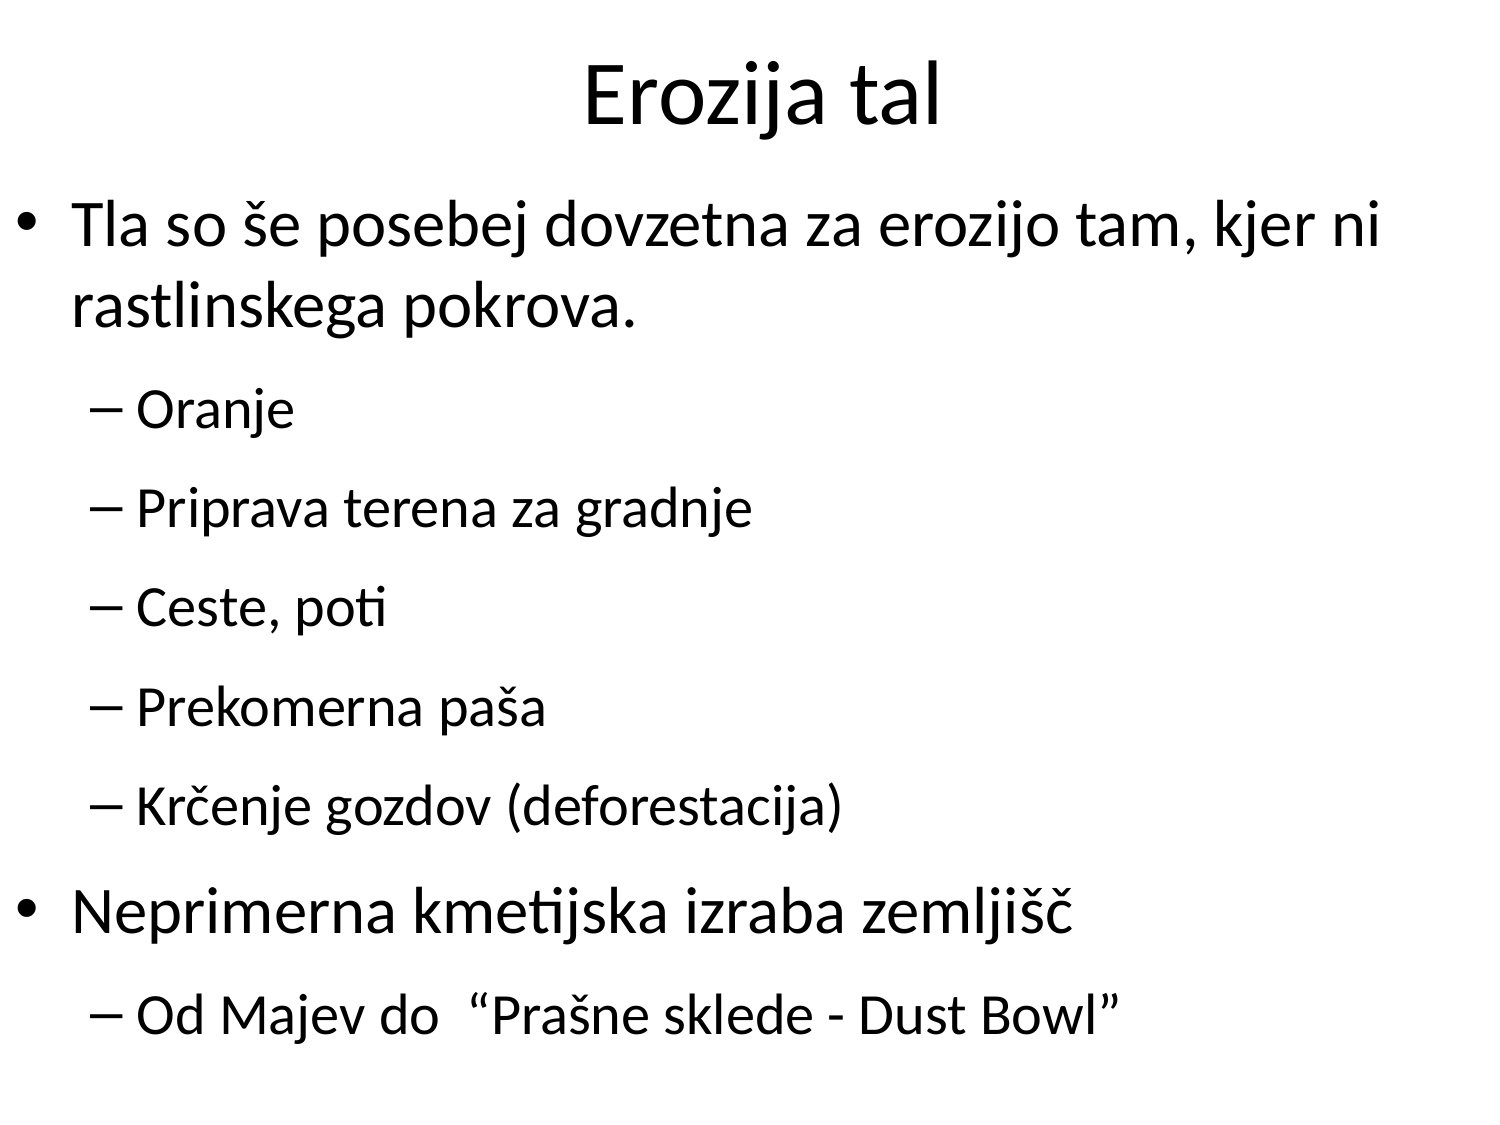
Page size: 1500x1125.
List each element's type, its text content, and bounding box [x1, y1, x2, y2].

list Tla so še posebej dovzetna za erozijo tam, kjer ni rastlinskega pokrova. Oranje Priprava terena za gradnje Ceste, poti Prekomerna paša Krčenje gozdov (deforestacija) Neprimerna kmetijska izraba zemljišč Od Majev do “Prašne sklede - Dust Bowl” [0, 172, 1500, 1125]
title Erozija tal [88, 0, 1439, 172]
